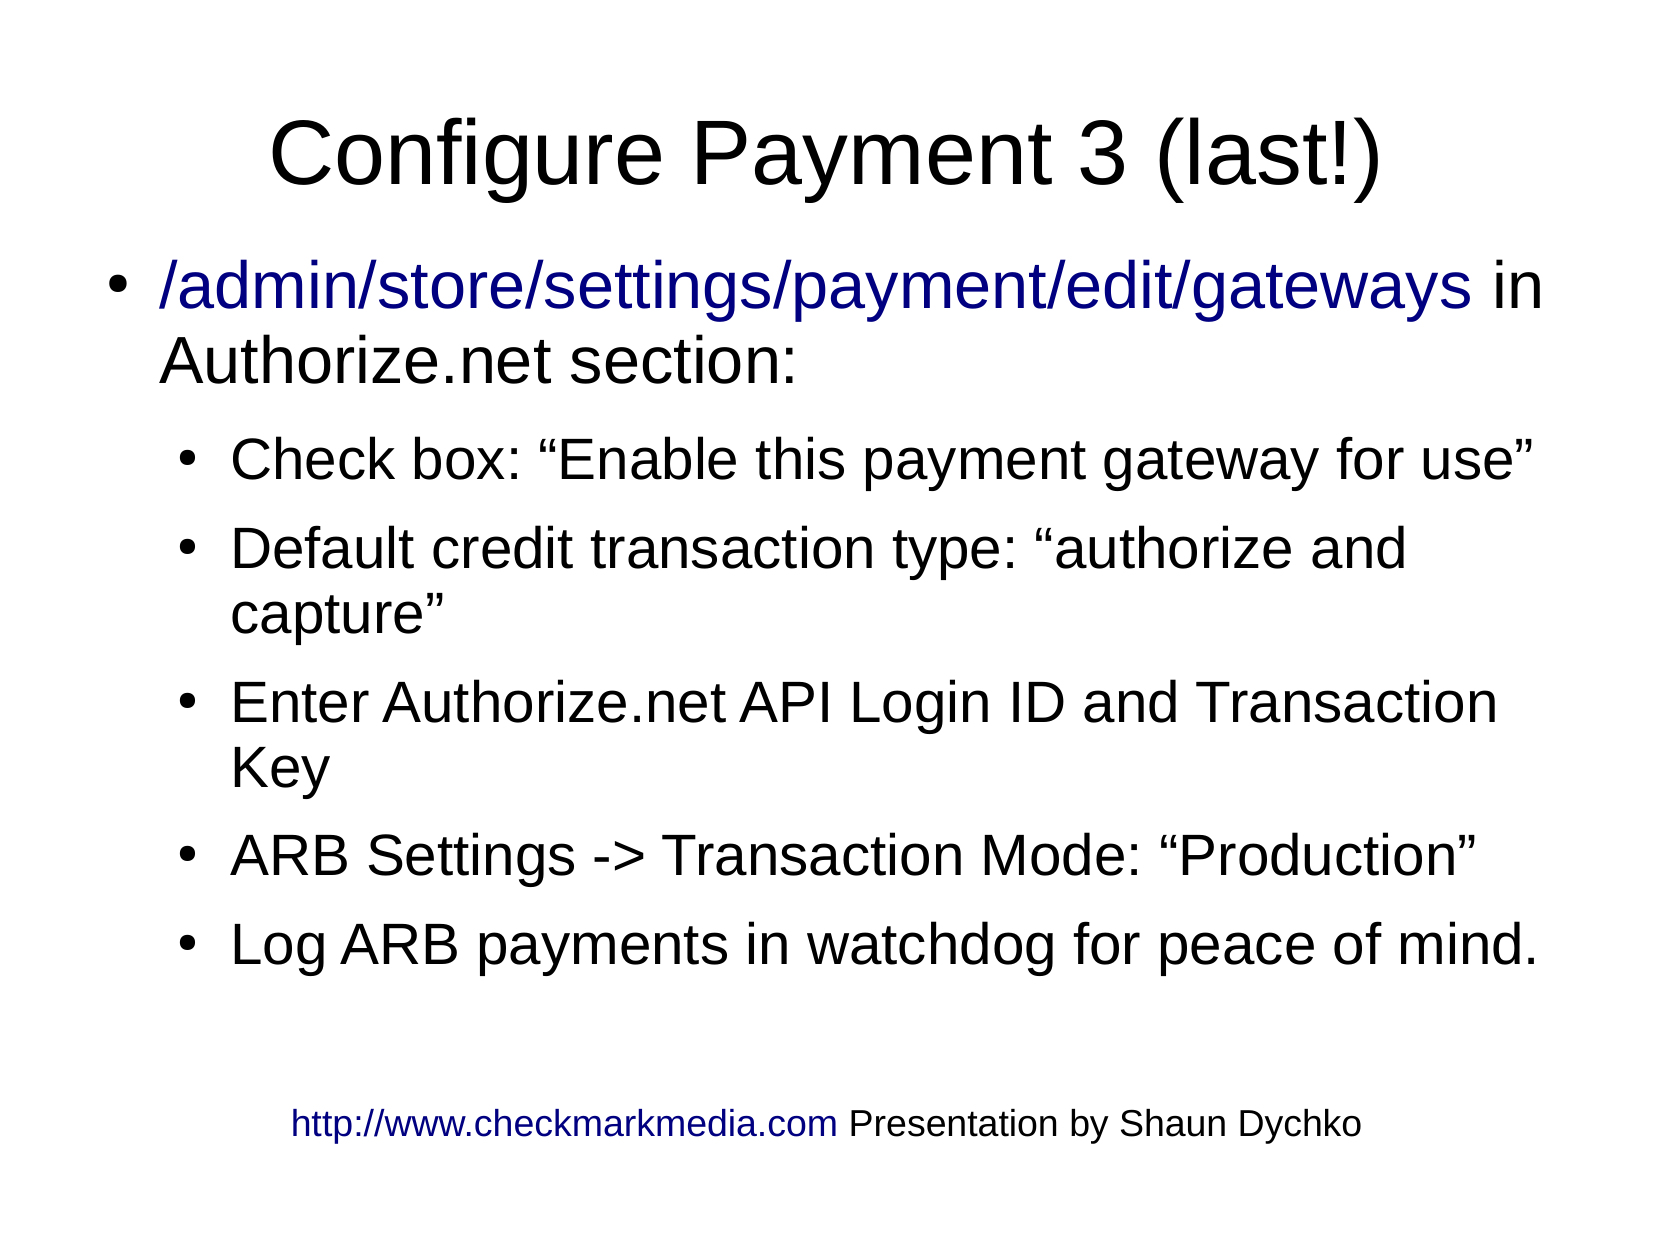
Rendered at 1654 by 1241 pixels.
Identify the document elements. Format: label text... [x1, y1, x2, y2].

title Configure Payment 3 (last!) [82, 56, 1571, 250]
text_box http://www.checkmarkmedia.com Presentation by Shaun Dychko [88, 1094, 1565, 1152]
list /admin/store/settings/payment/edit/gateways in Authorize.net section: Check box: “Enable this payment gateway for use” Default credit transaction type: “authorize and capture” Enter Authorize.net API Login ID and Transaction Key ARB Settings -> Transaction Mode: “Production” Log ARB payments in watchdog for peace of mind. [88, 248, 1577, 1067]
